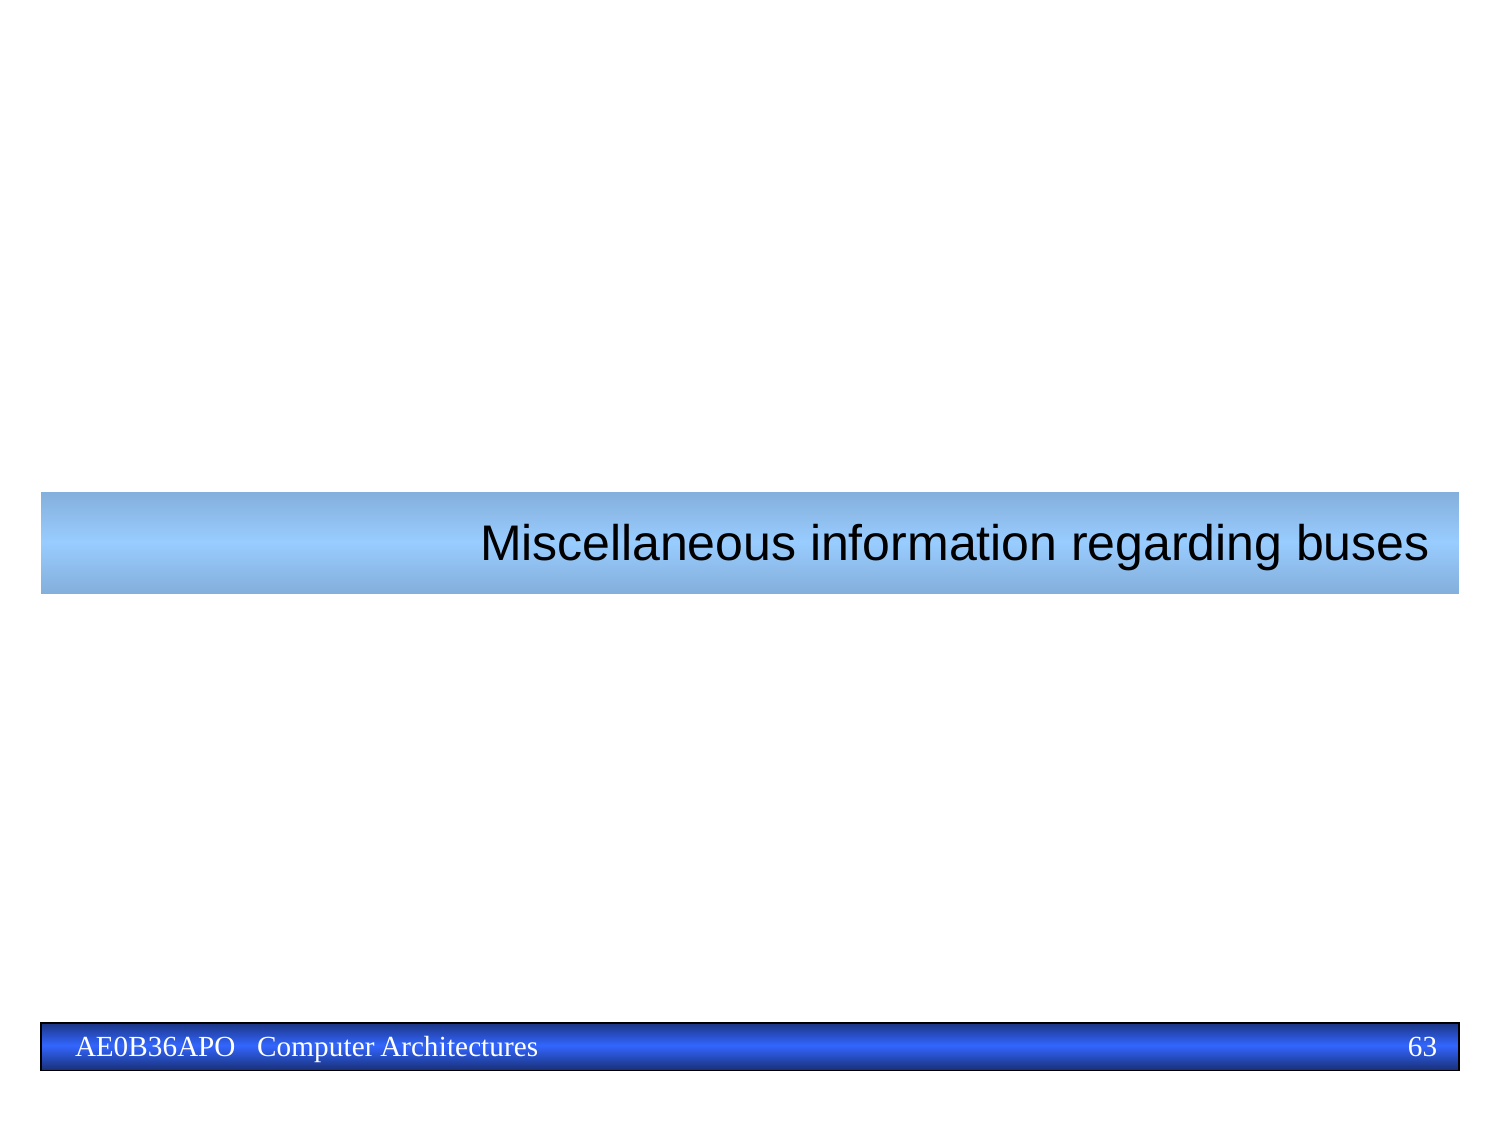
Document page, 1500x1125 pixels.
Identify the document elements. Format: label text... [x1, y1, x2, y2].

title Miscellaneous information regarding buses [41, 492, 1459, 594]
